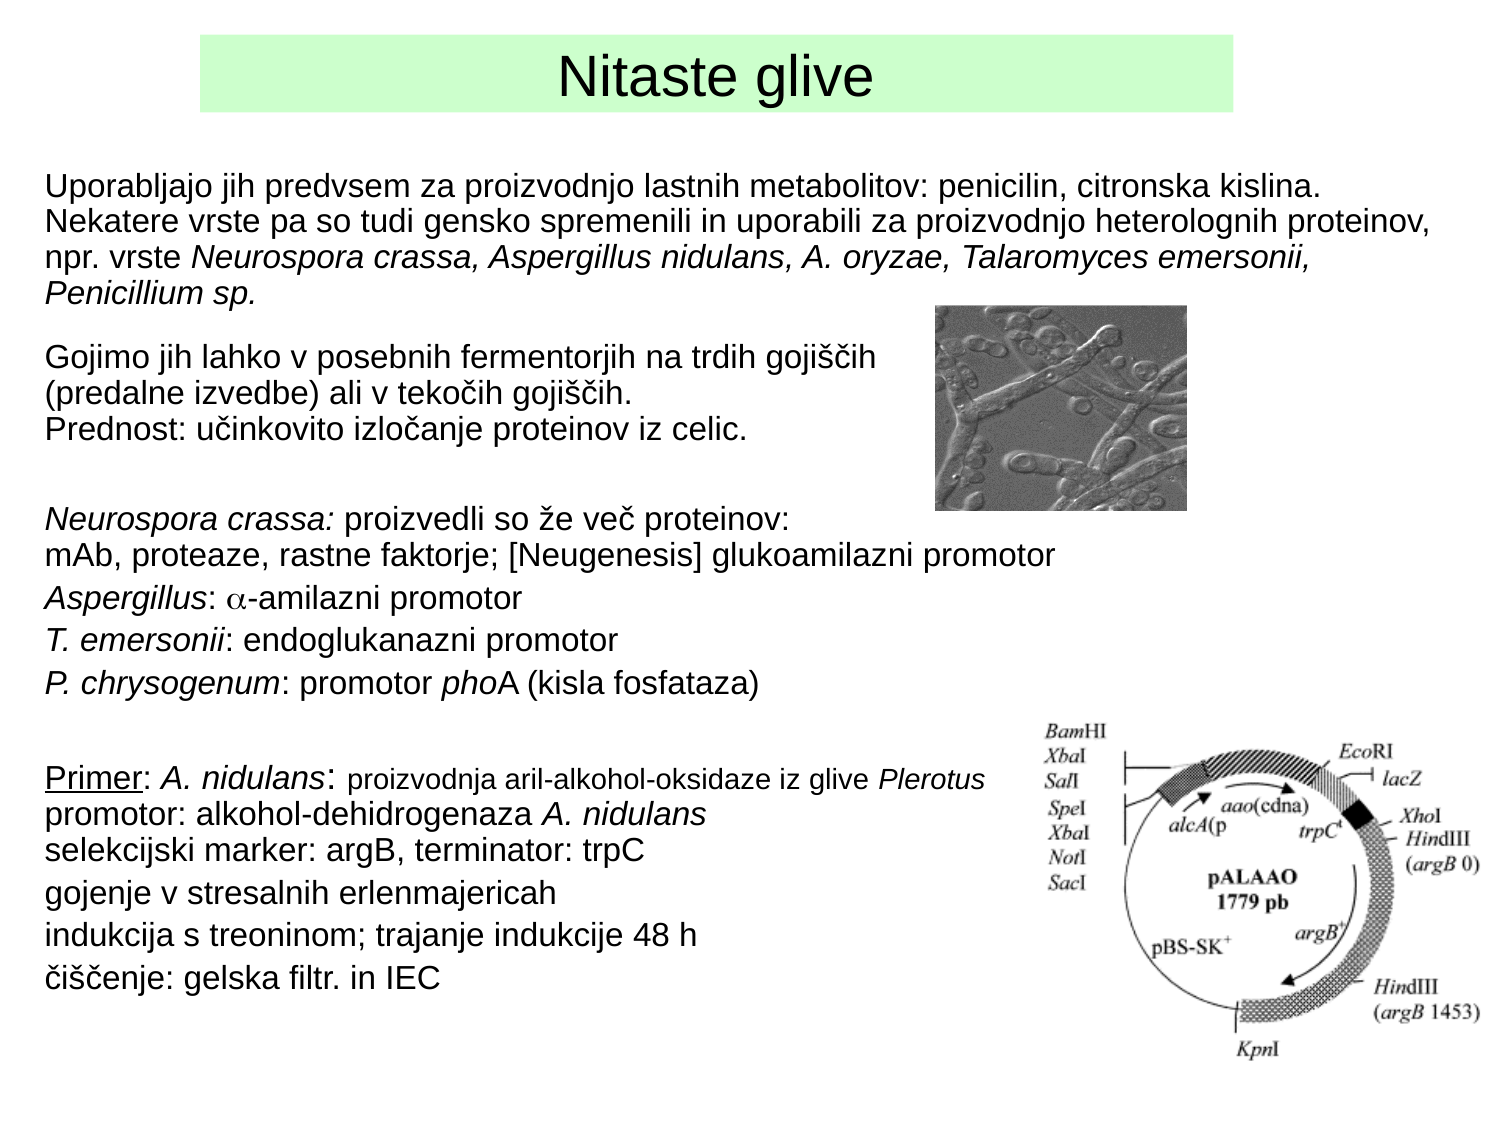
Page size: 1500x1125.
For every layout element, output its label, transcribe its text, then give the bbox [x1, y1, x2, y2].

title Nitaste glive [200, 34, 1234, 113]
picture [1042, 704, 1500, 1064]
list Uporabljajo jih predvsem za proizvodnjo lastnih metabolitov: penicilin, citronska kislina. Nekatere vrste pa so tudi gensko spremenili in uporabili za proizvodnjo heterolognih proteinov, npr. vrste Neurospora crassa, Aspergillus nidulans, A. oryzae, Talaromyces emersonii, Penicillium sp. Gojimo jih lahko v posebnih fermentorjih na trdih gojiščih (predalne izvedbe) ali v tekočih gojiščih. Prednost: učinkovito izločanje proteinov iz celic. Neurospora crassa: proizvedli so že več proteinov: mAb, proteaze, rastne faktorje; [Neugenesis] glukoamilazni promotor Aspergillus: a-amilazni promotor T. emersonii: endoglukanazni promotor P. chrysogenum: promotor phoA (kisla fosfataza) Primer: A. nidulans: proizvodnja aril-alkohol-oksidaze iz glive Plerotus promotor: alkohol-dehidrogenaza A. nidulans selekcijski marker: argB, terminator: trpC gojenje v stresalnih erlenmajericah indukcija s treoninom; trajanje indukcije 48 h čiščenje: gelska filtr. in IEC [29, 160, 1463, 1096]
picture [927, 302, 1188, 511]
